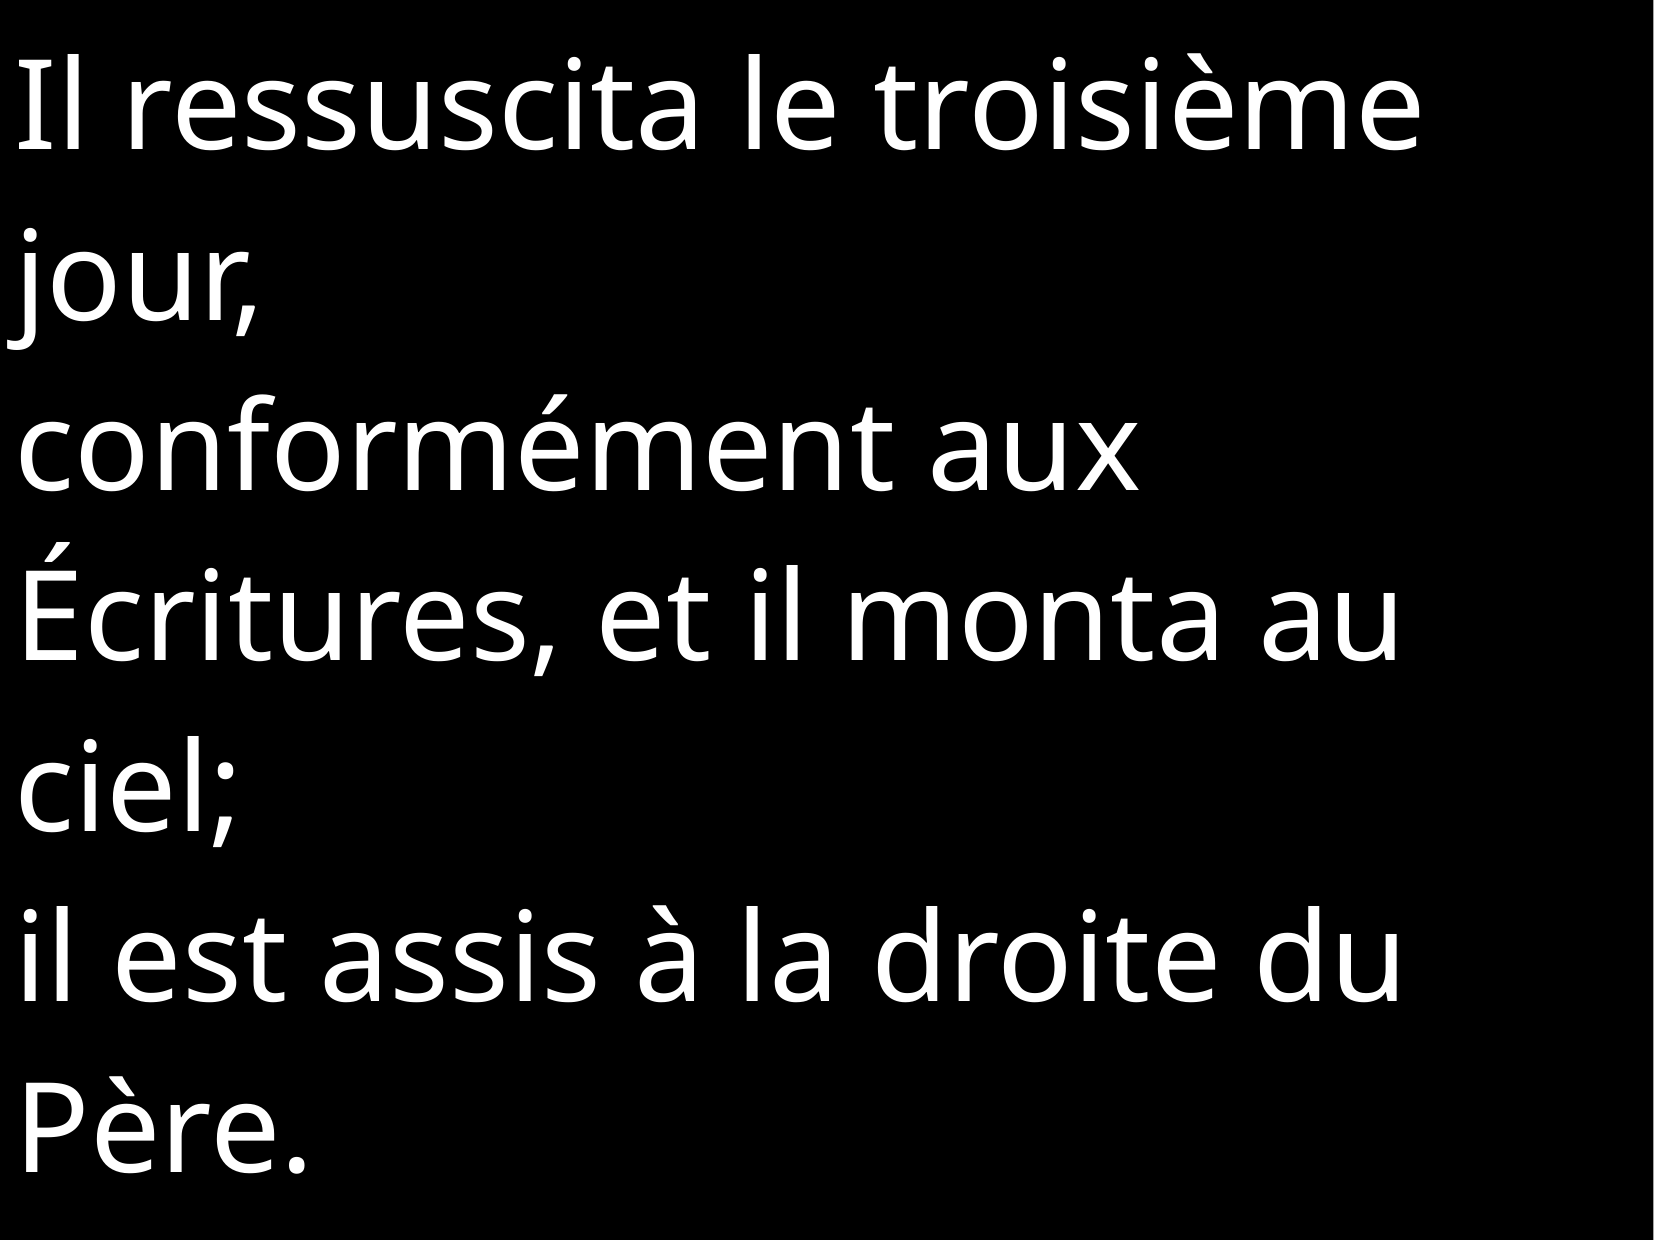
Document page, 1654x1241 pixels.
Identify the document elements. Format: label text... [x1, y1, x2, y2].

text_box Il ressuscita le troisième jour, conformément aux Écritures, et il monta au ciel; il est assis à la droite du Père. [0, 8, 1654, 1241]
